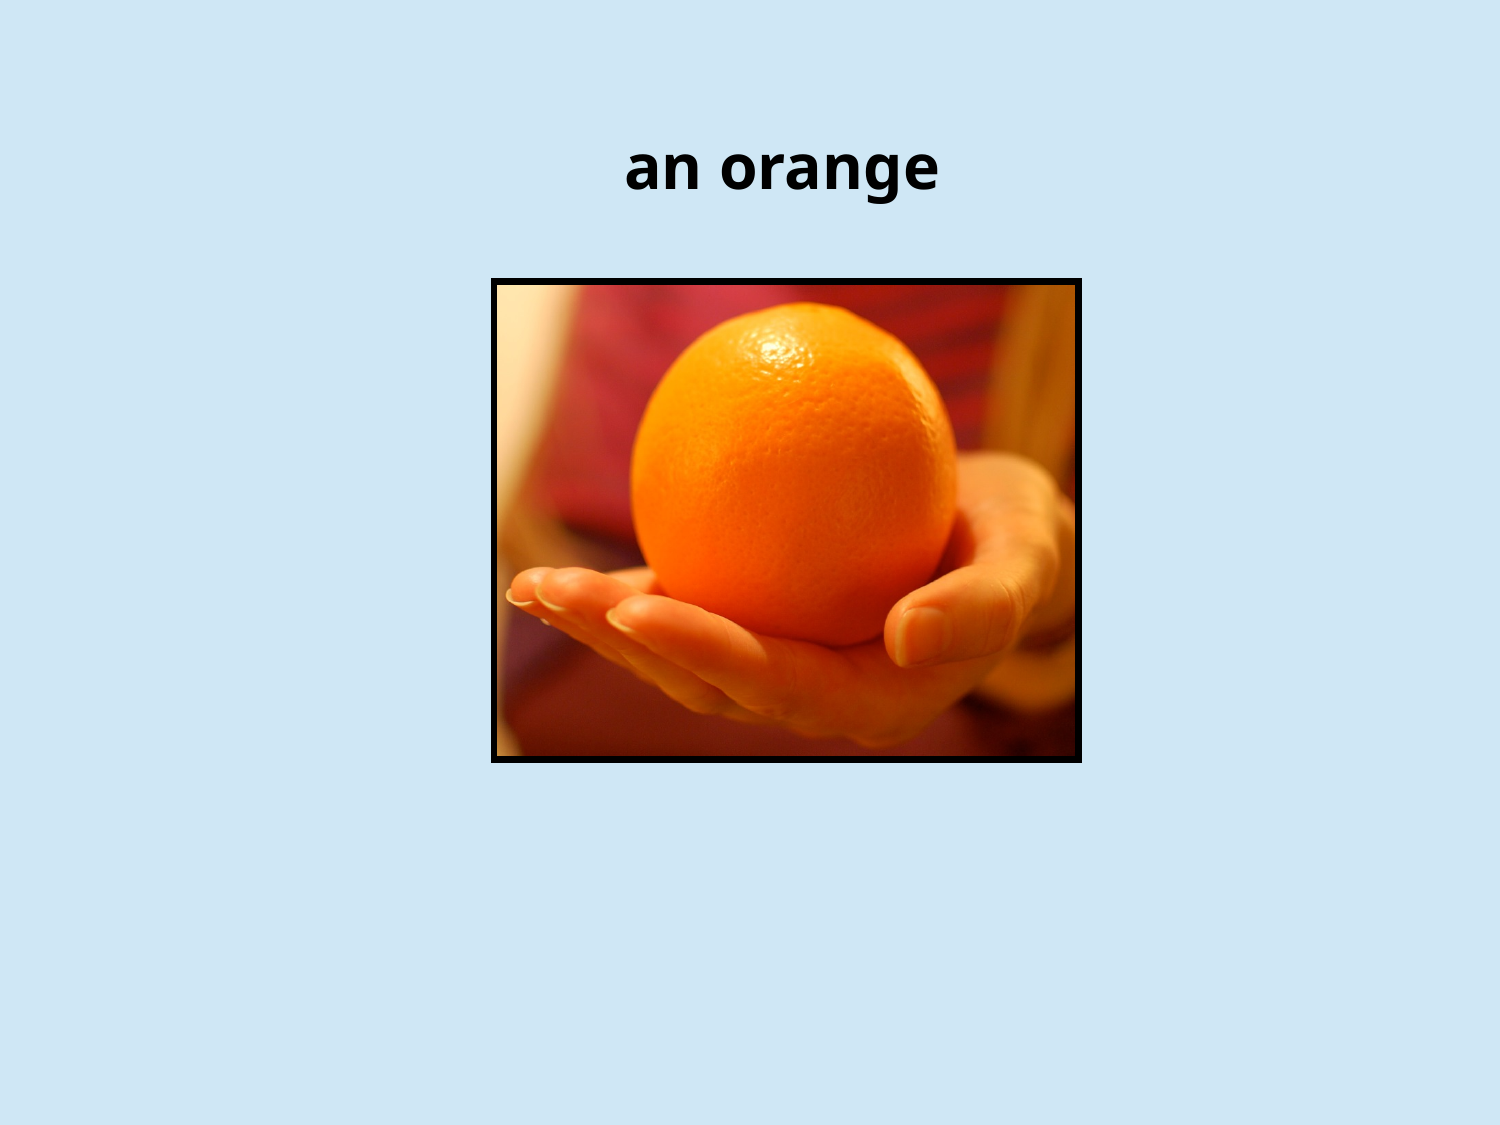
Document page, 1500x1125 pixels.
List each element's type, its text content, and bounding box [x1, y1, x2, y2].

text_box an orange [321, 44, 1243, 210]
picture [496, 284, 1076, 757]
